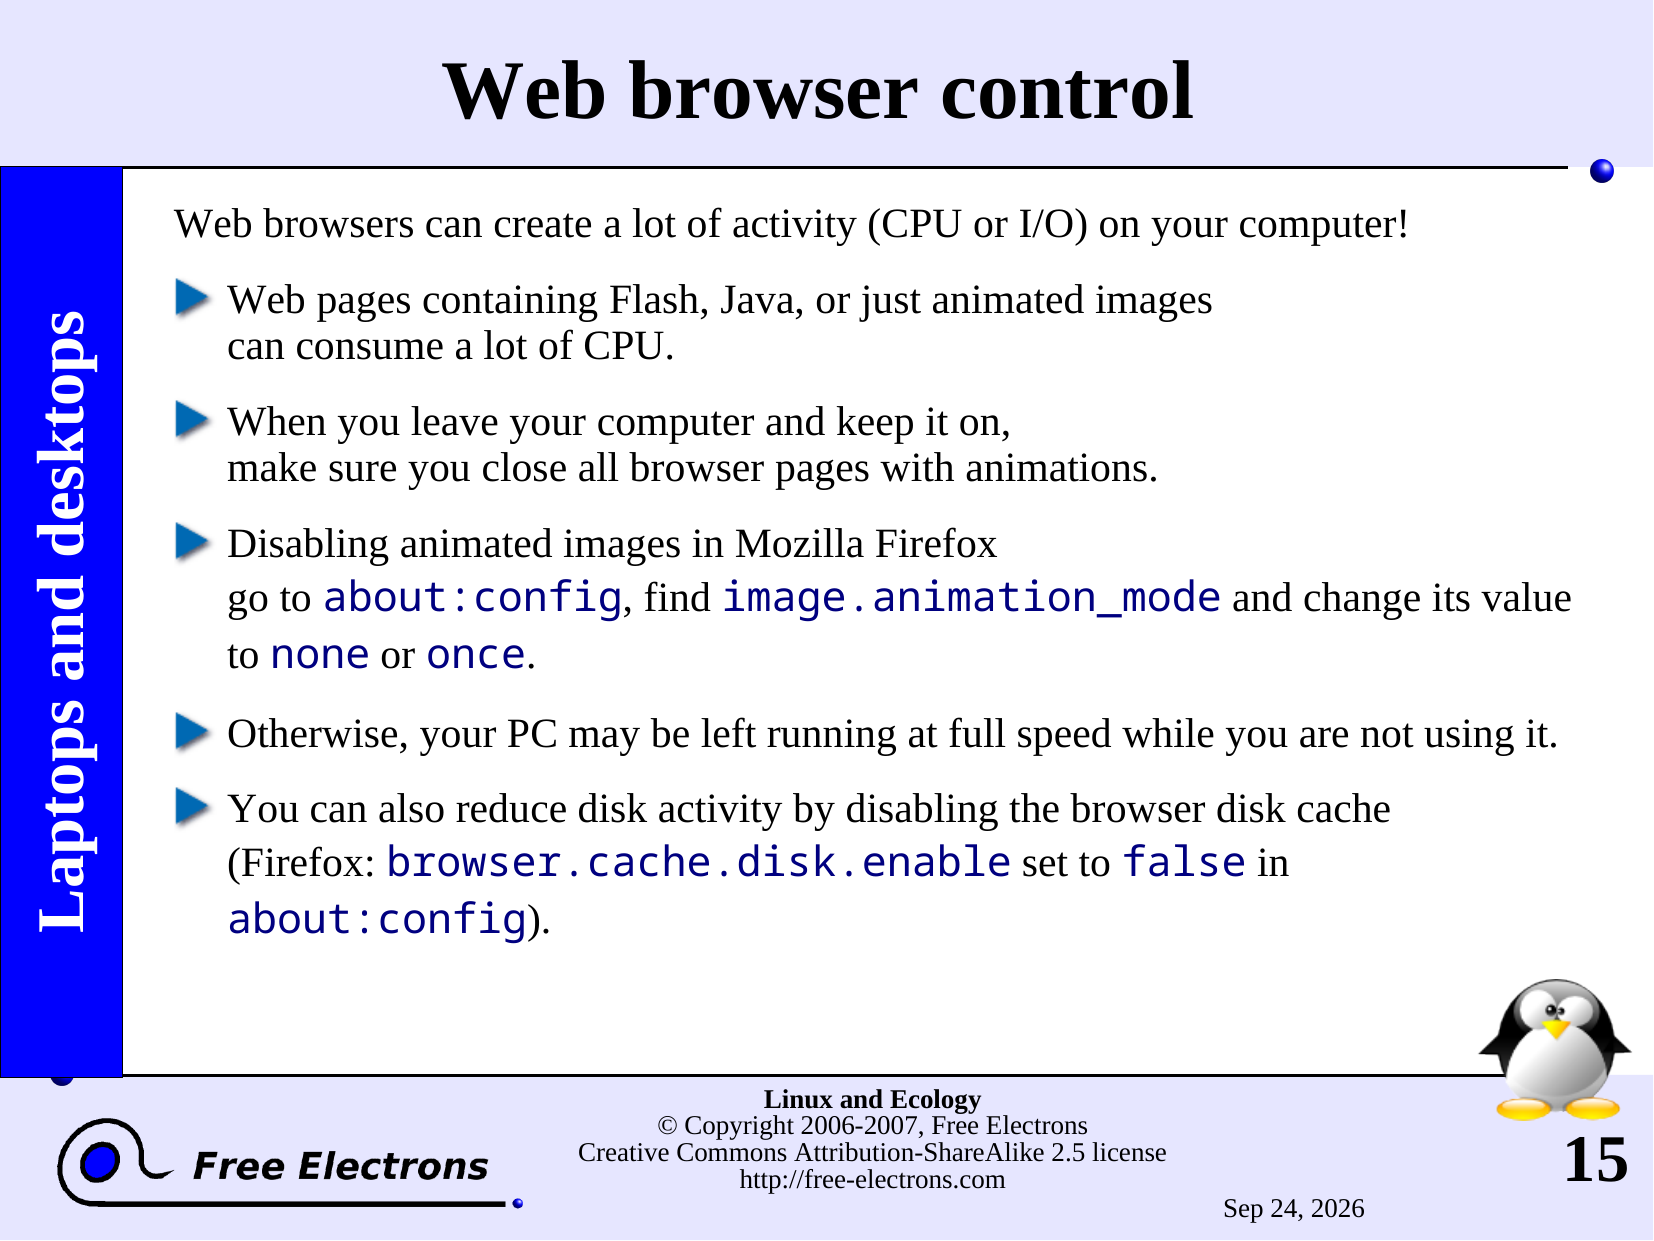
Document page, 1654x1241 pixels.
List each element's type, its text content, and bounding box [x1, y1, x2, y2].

picture [50, 1107, 527, 1216]
list Web browsers can create a lot of activity (CPU or I/O) on your computer! Web pages containing Flash, Java, or just animated images can consume a lot of CPU. When you leave your computer and keep it on, make sure you close all browser pages with animations. Disabling animated images in Mozilla Firefox go to about:config, find image.animation_mode and change its value to none or once. Otherwise, your PC may be left running at full speed while you are not using it. You can also reduce disk activity by disabling the browser disk cache (Firefox: browser.cache.disk.enable set to false in about:config). [156, 200, 1591, 1051]
title Web browser control [33, 29, 1604, 153]
text_box Laptops and desktops [0, 166, 123, 1078]
picture [1476, 979, 1634, 1121]
